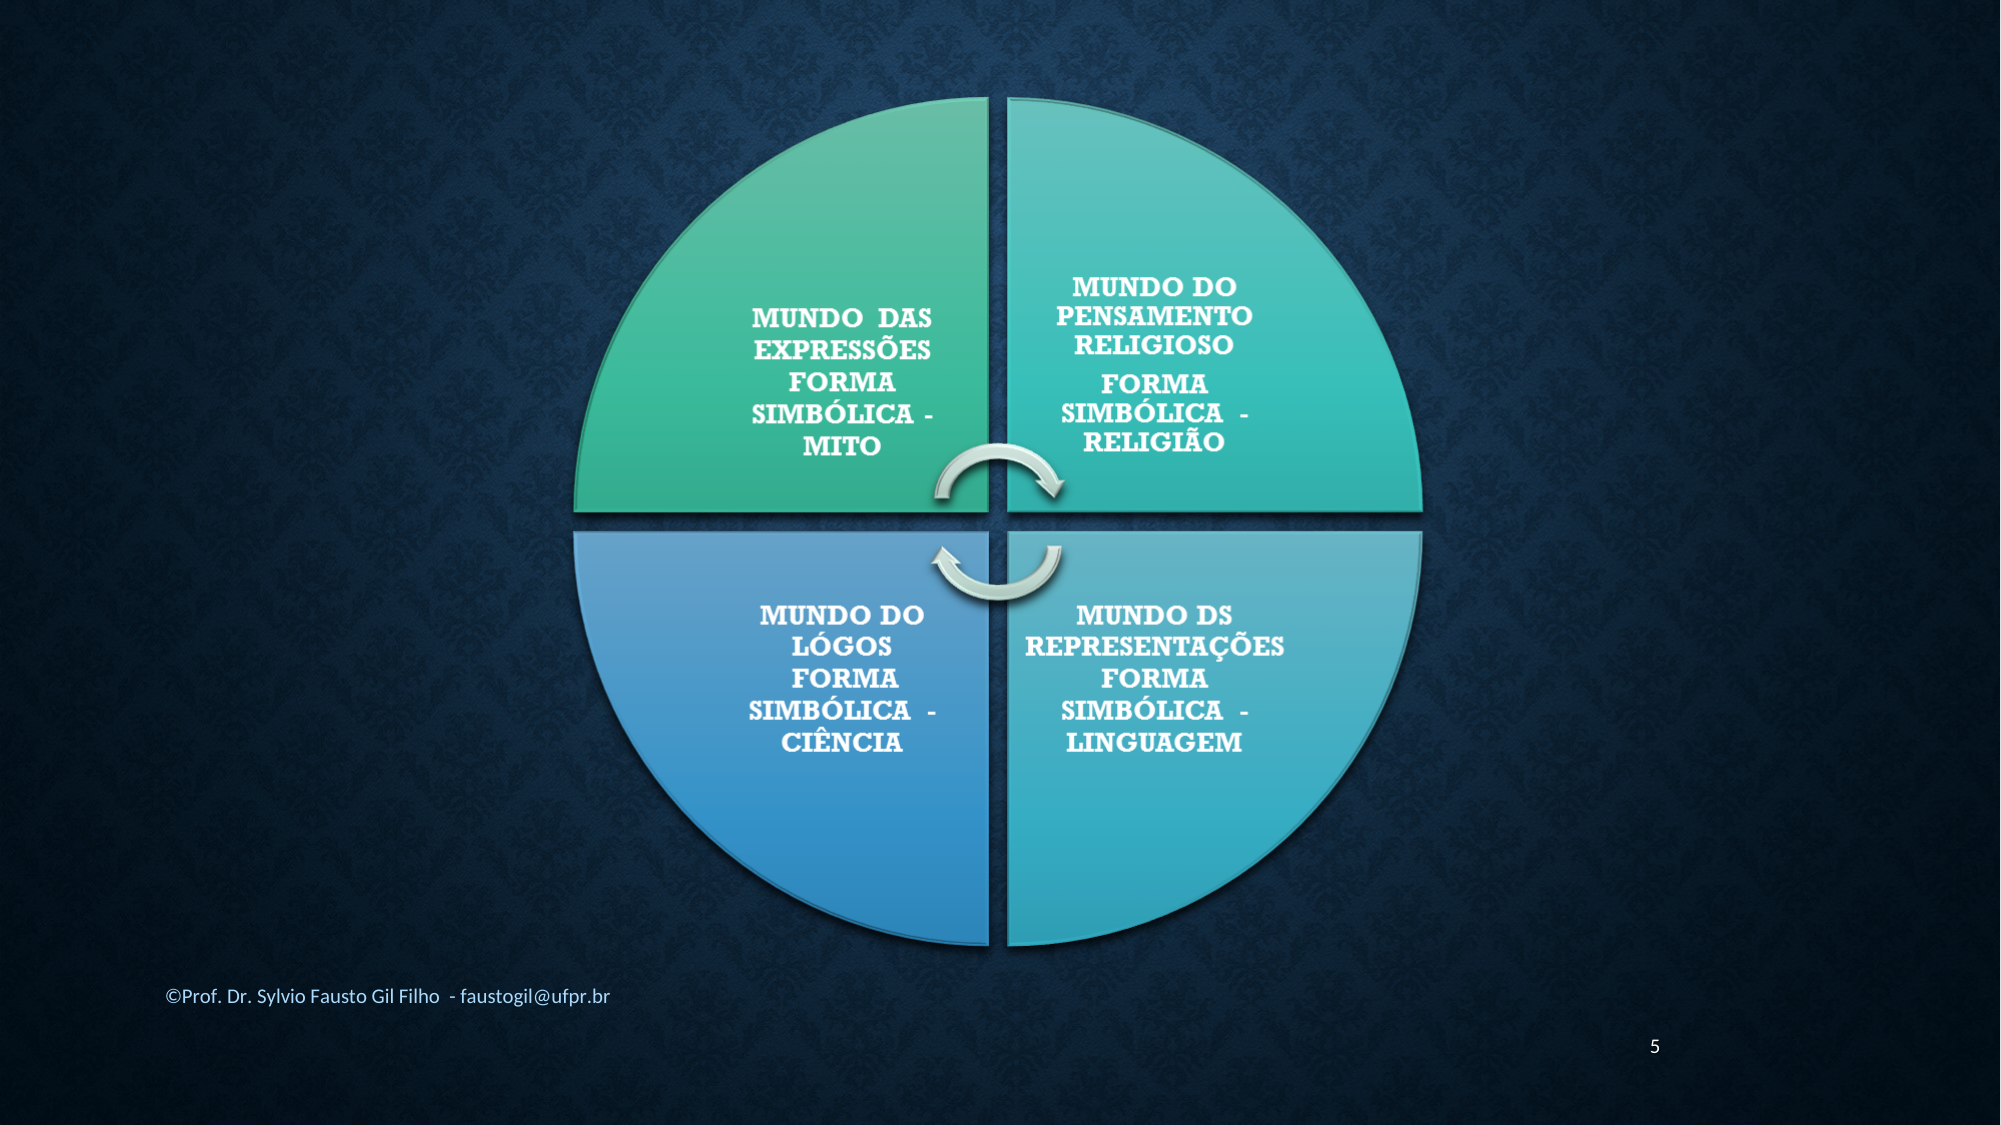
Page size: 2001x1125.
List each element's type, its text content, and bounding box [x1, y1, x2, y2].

picture [0, 0, 2001, 1125]
text_box <número> [1325, 1025, 1676, 1101]
text_box ©Prof. Dr. Sylvio Fausto Gil Filho - faustogil@ufpr.br [150, 965, 1245, 1026]
